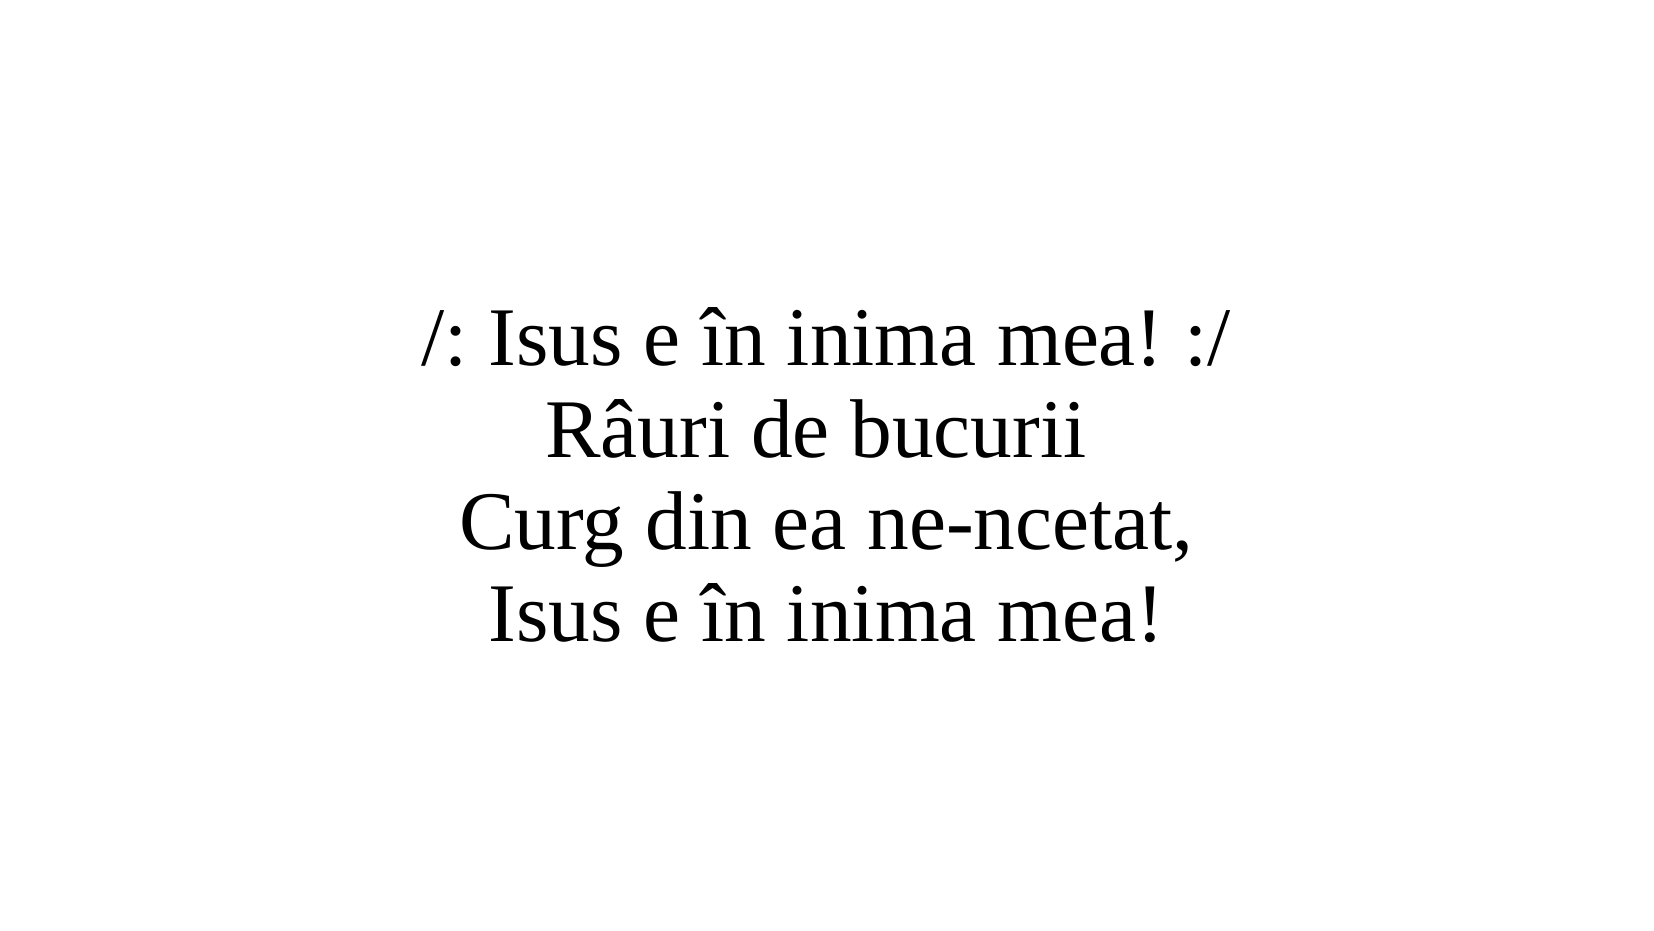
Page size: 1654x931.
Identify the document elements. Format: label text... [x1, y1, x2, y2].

subtitle /: Isus e în inima mea! :/ Râuri de bucurii Curg din ea ne-ncetat, Isus e în inima mea! [165, 205, 1489, 745]
